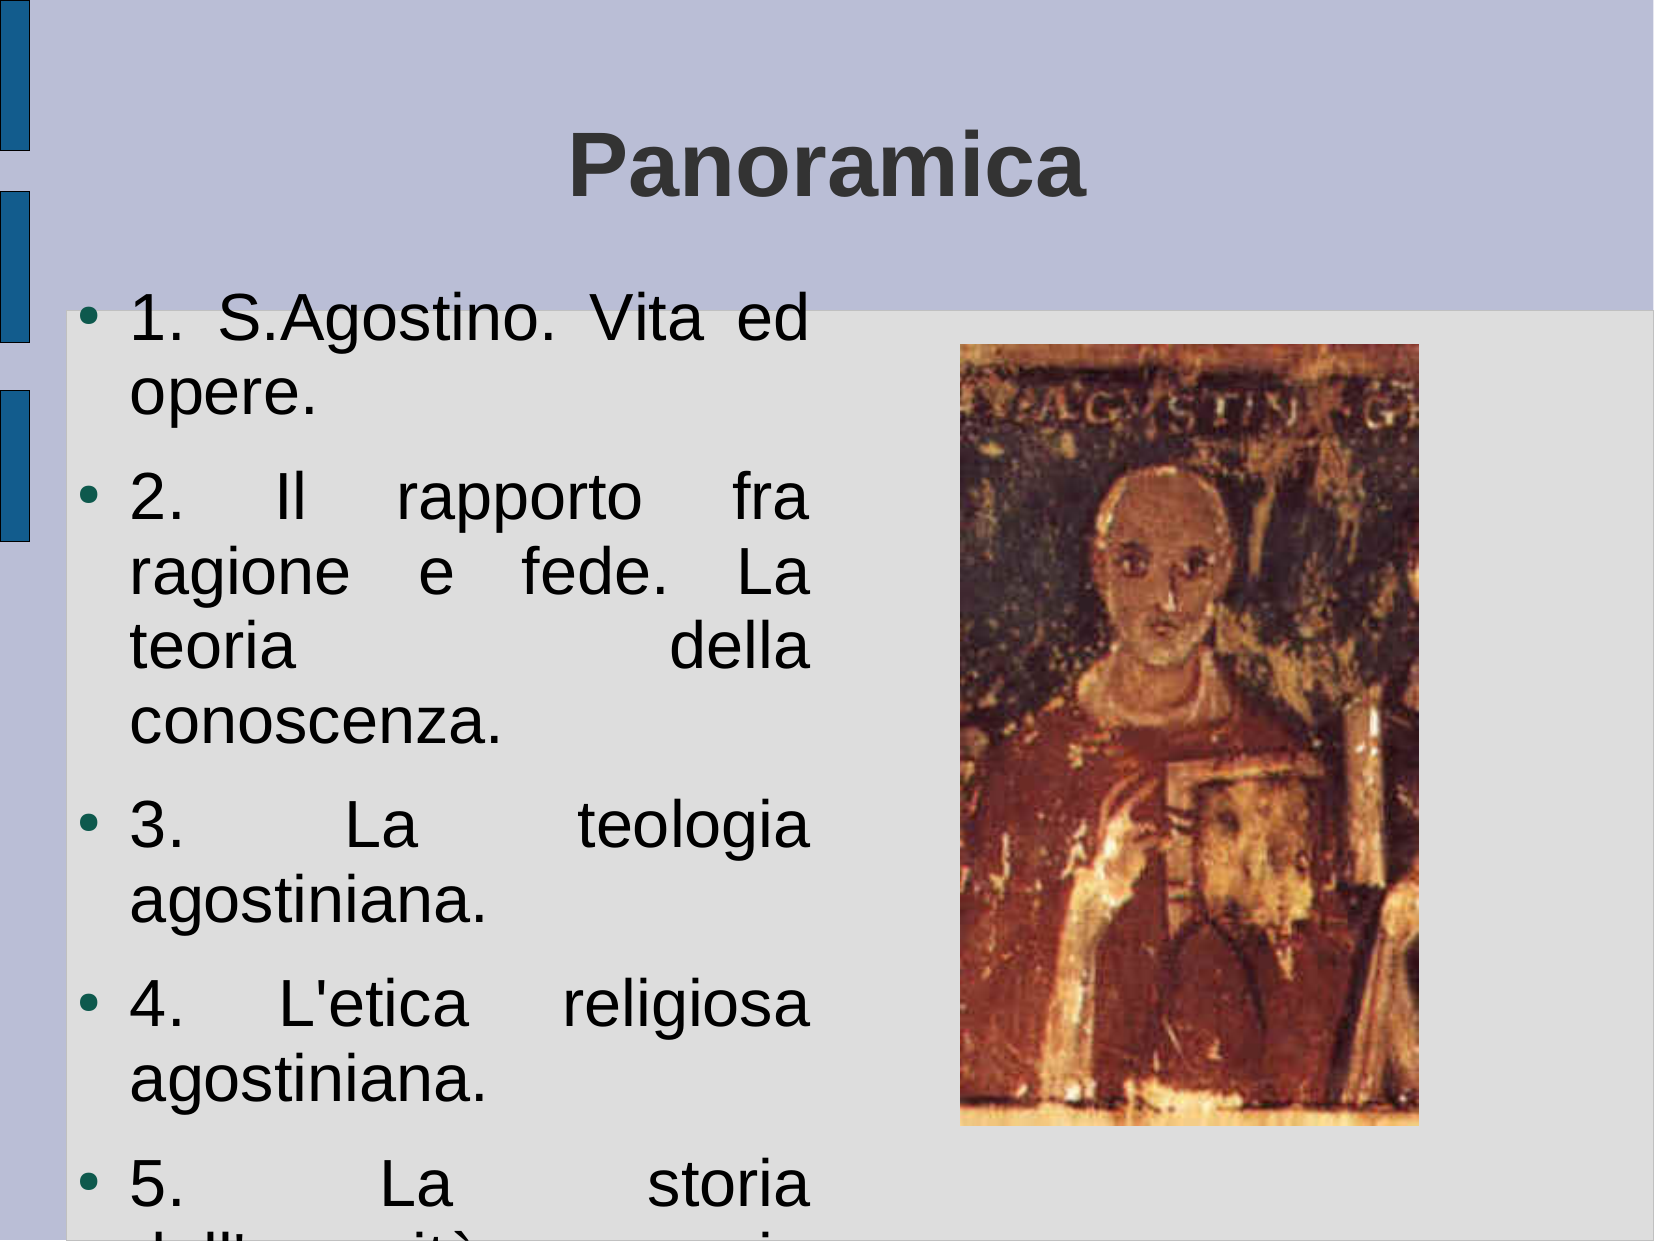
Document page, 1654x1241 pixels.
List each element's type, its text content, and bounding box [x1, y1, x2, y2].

picture [960, 344, 1419, 1126]
list 1. S.Agostino. Vita ed opere. 2. Il rapporto fra ragione e fede. La teoria della conoscenza. 3. La teologia agostiniana. 4. L'etica religiosa agostiniana. 5. La storia dell'umanità in S.Agostino. [59, 279, 811, 1221]
title Panoramica [121, 61, 1534, 269]
